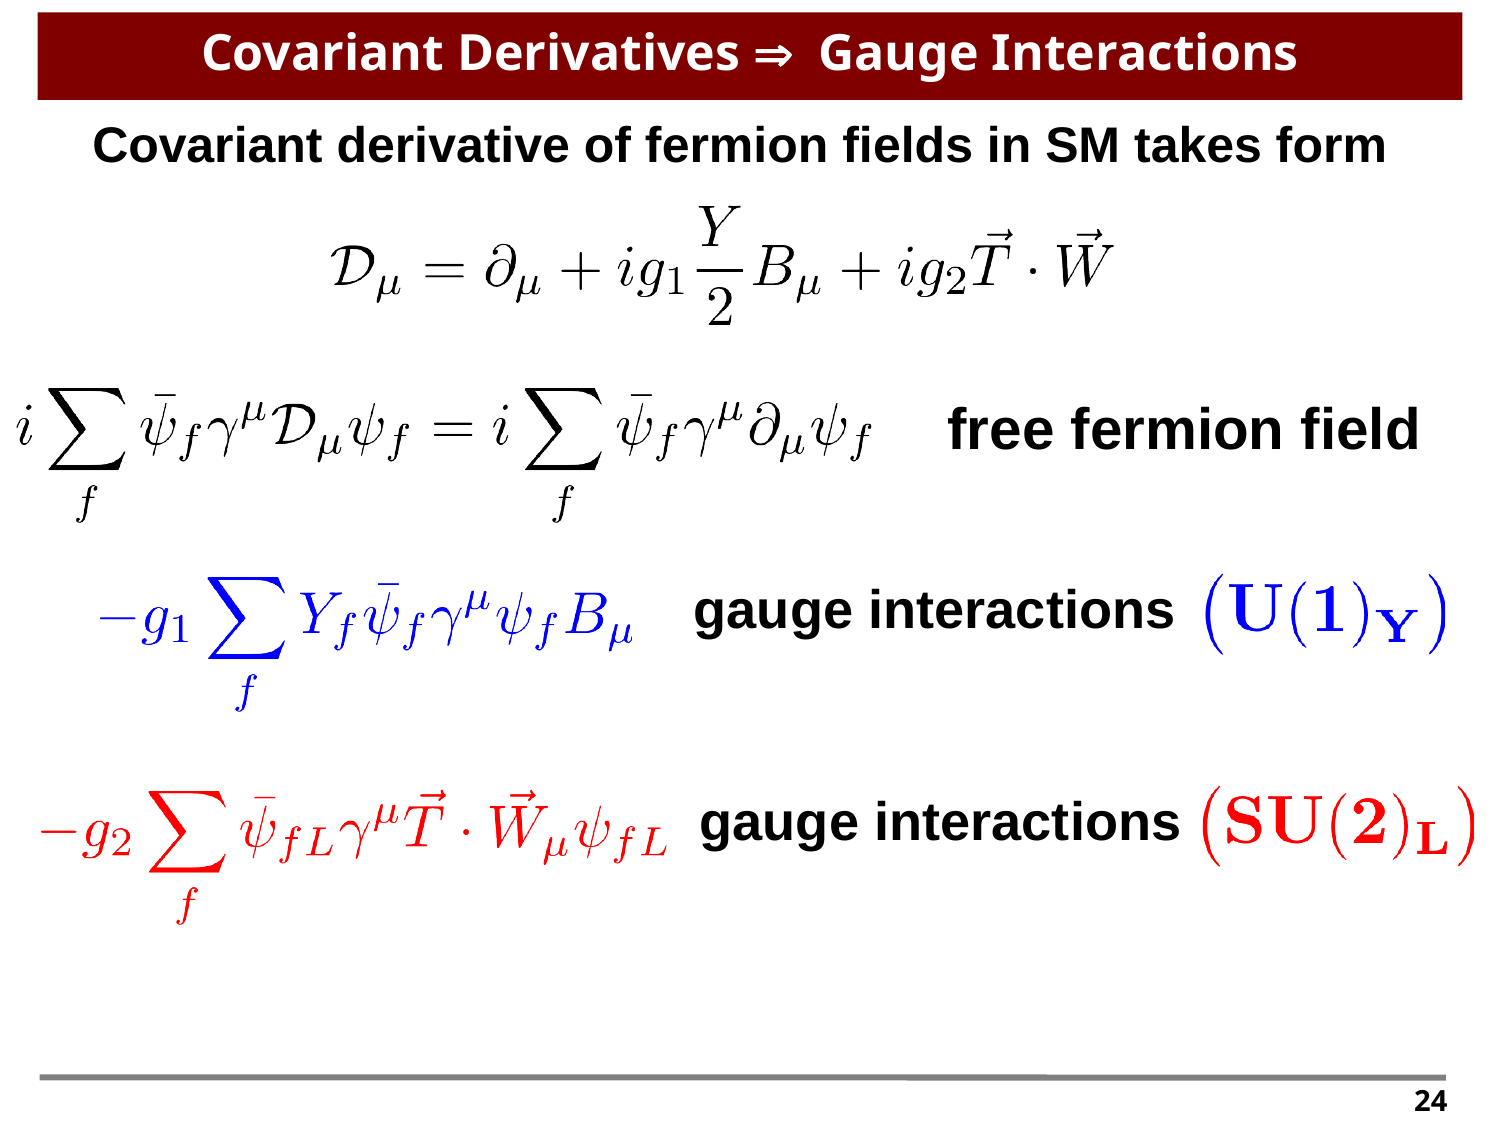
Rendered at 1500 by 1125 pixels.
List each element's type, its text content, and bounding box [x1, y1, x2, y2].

picture [330, 205, 1114, 325]
text_box gauge interactions [678, 566, 1264, 647]
text_box gauge interactions [684, 779, 1270, 860]
list Covariant derivative of fermion fields in SM takes form [37, 111, 1444, 211]
text_box free fermion field [932, 383, 1500, 469]
picture [40, 789, 667, 925]
picture [1202, 785, 1474, 867]
picture [99, 577, 632, 712]
title Covariant Derivatives Þ Gauge Interactions [45, 12, 1456, 96]
picture [16, 388, 872, 523]
picture [1205, 573, 1446, 655]
